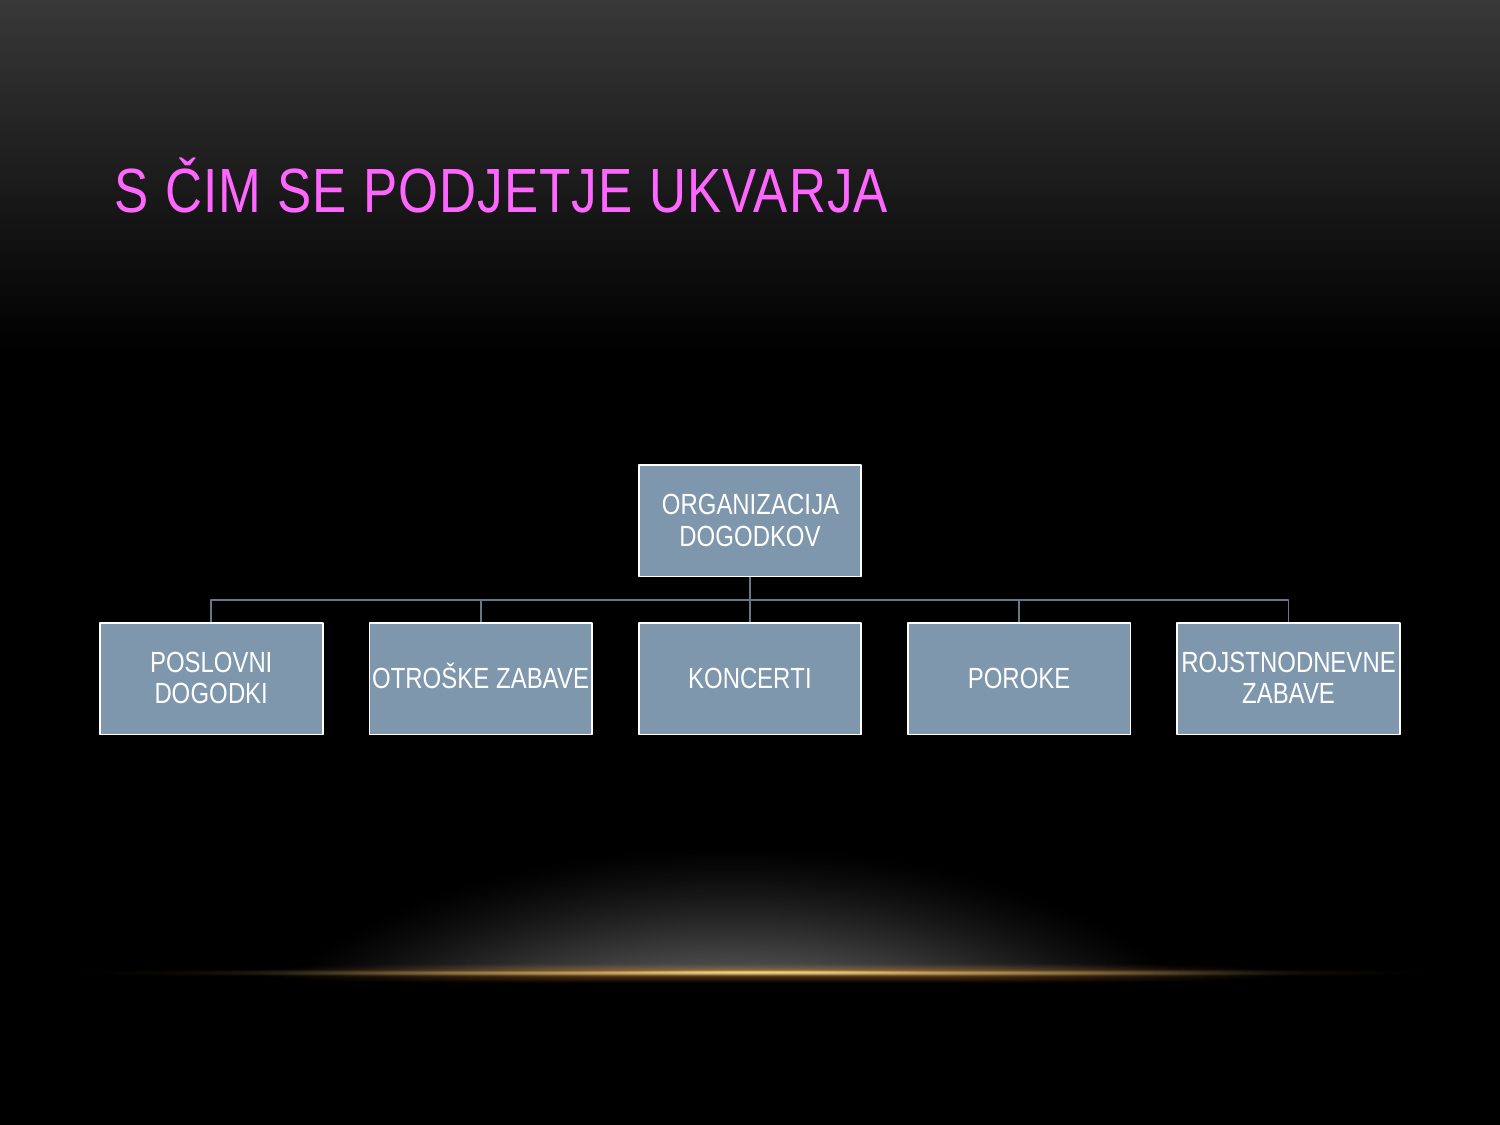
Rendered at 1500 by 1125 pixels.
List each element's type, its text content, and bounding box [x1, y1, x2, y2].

text_box POROKE [908, 623, 1131, 735]
text_box KONCERTI [638, 623, 862, 735]
title S ČIM SE PODJETJE UKVARJA [99, 45, 1400, 233]
text_box ORGANIZACIJA DOGODKOV [638, 465, 862, 577]
text_box OTROŠKE ZABAVE [369, 623, 592, 735]
text_box ROJSTNODNEVNE ZABAVE [1177, 623, 1400, 735]
text_box POSLOVNI DOGODKI [100, 623, 323, 735]
picture [0, 0, 1500, 1125]
